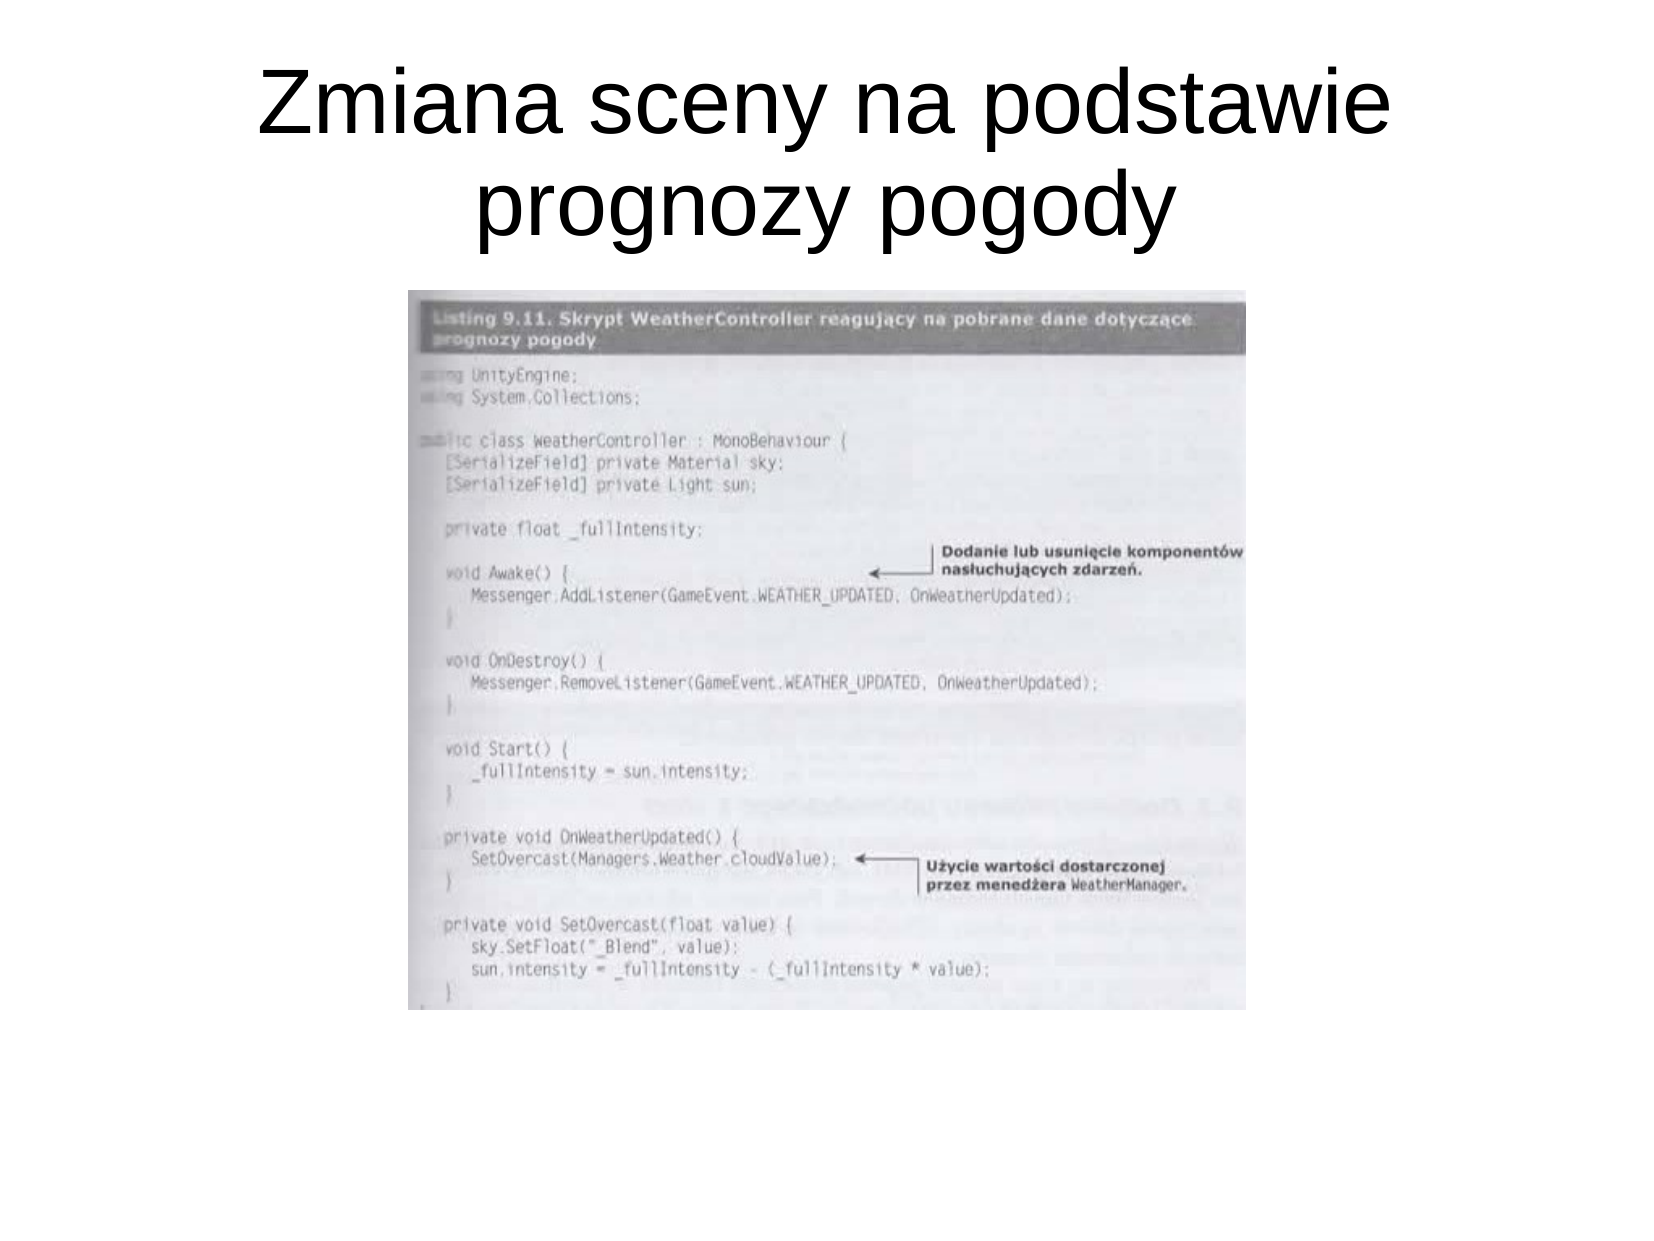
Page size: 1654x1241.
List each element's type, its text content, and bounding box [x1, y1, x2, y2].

picture [408, 290, 1246, 1010]
title Zmiana sceny na podstawie prognozy pogody [82, 49, 1571, 257]
